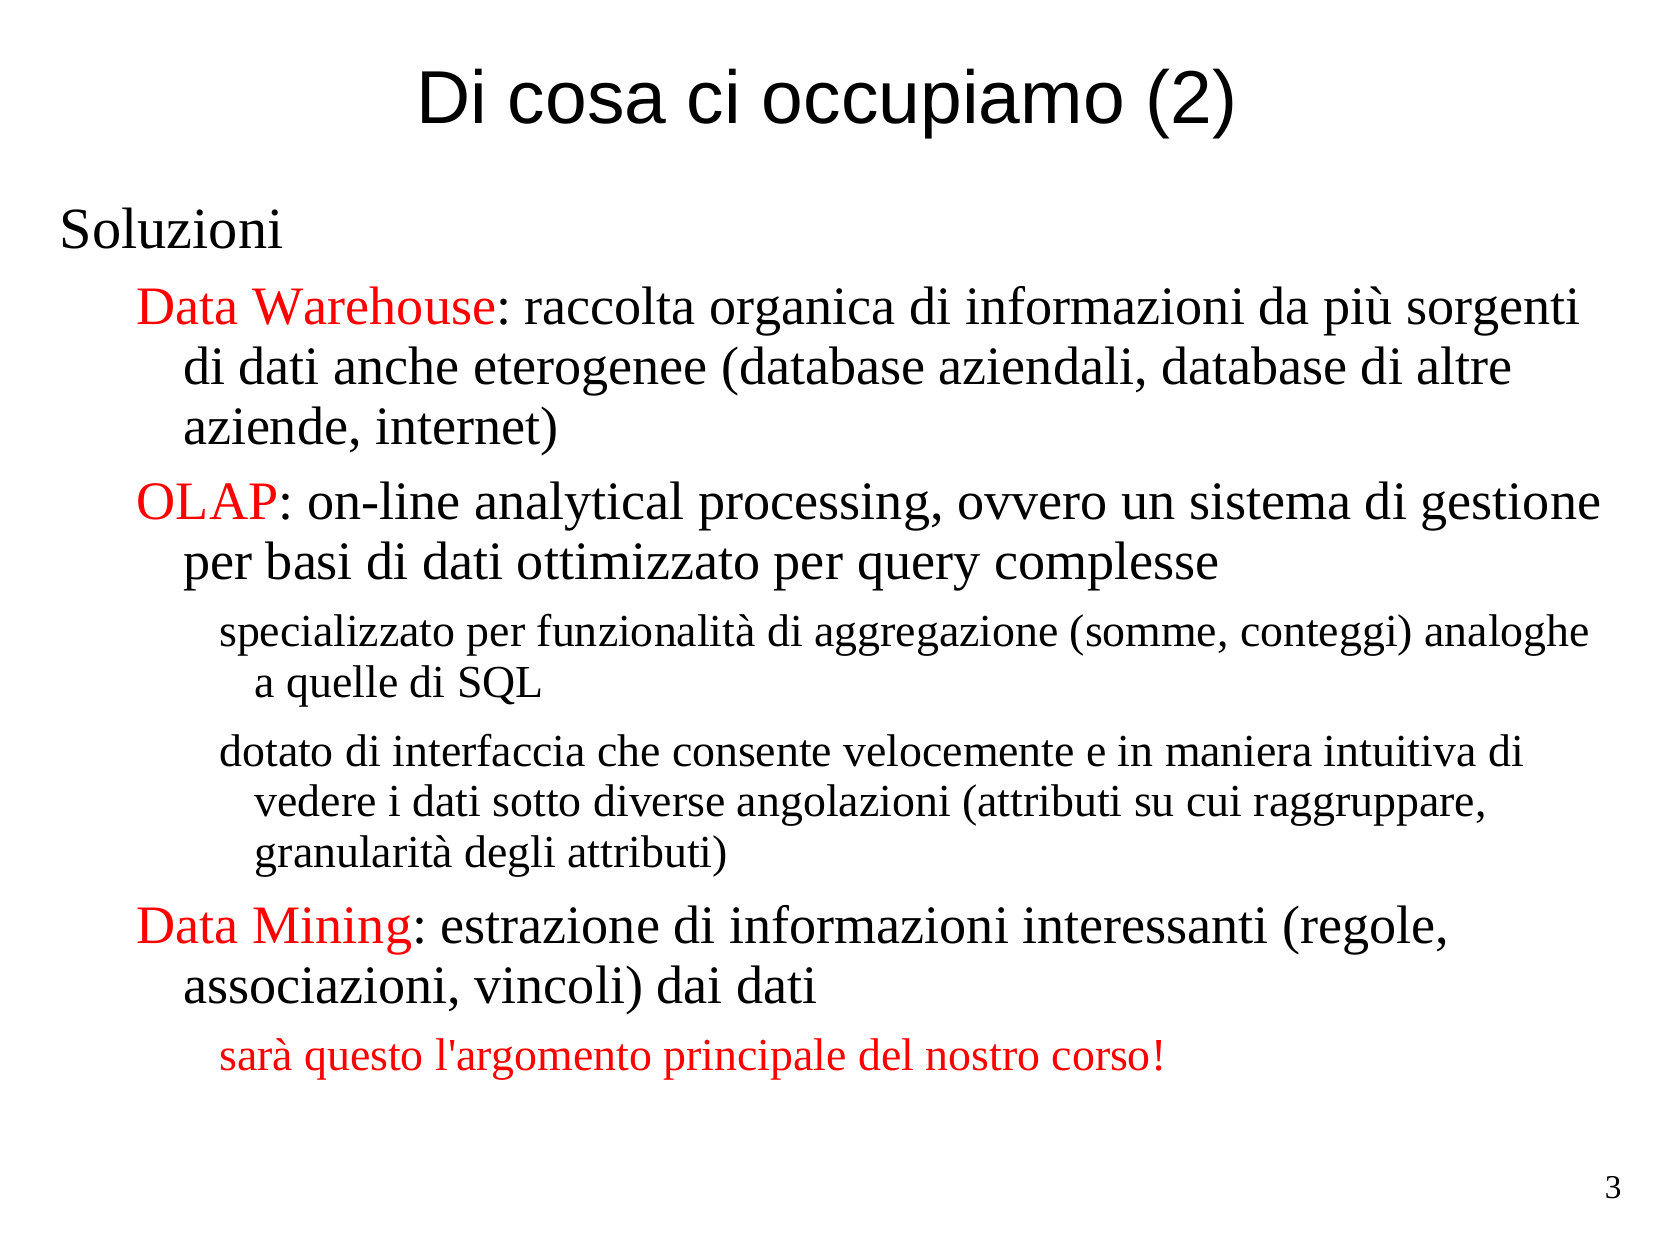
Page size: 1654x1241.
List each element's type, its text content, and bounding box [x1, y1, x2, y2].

list Soluzioni Data Warehouse: raccolta organica di informazioni da più sorgenti di dati anche eterogenee (database aziendali, database di altre aziende, internet) OLAP: on-line analytical processing, ovvero un sistema di gestione per basi di dati ottimizzato per query complesse specializzato per funzionalità di aggregazione (somme, conteggi) analoghe a quelle di SQL dotato di interfaccia che consente velocemente e in maniera intuitiva di vedere i dati sotto diverse angolazioni (attributi su cui raggruppare, granularità degli attributi) Data Mining: estrazione di informazioni interessanti (regole, associazioni, vincoli) dai dati sarà questo l'argomento principale del nostro corso! [42, 196, 1612, 1187]
title Di cosa ci occupiamo (2) [37, 30, 1617, 166]
